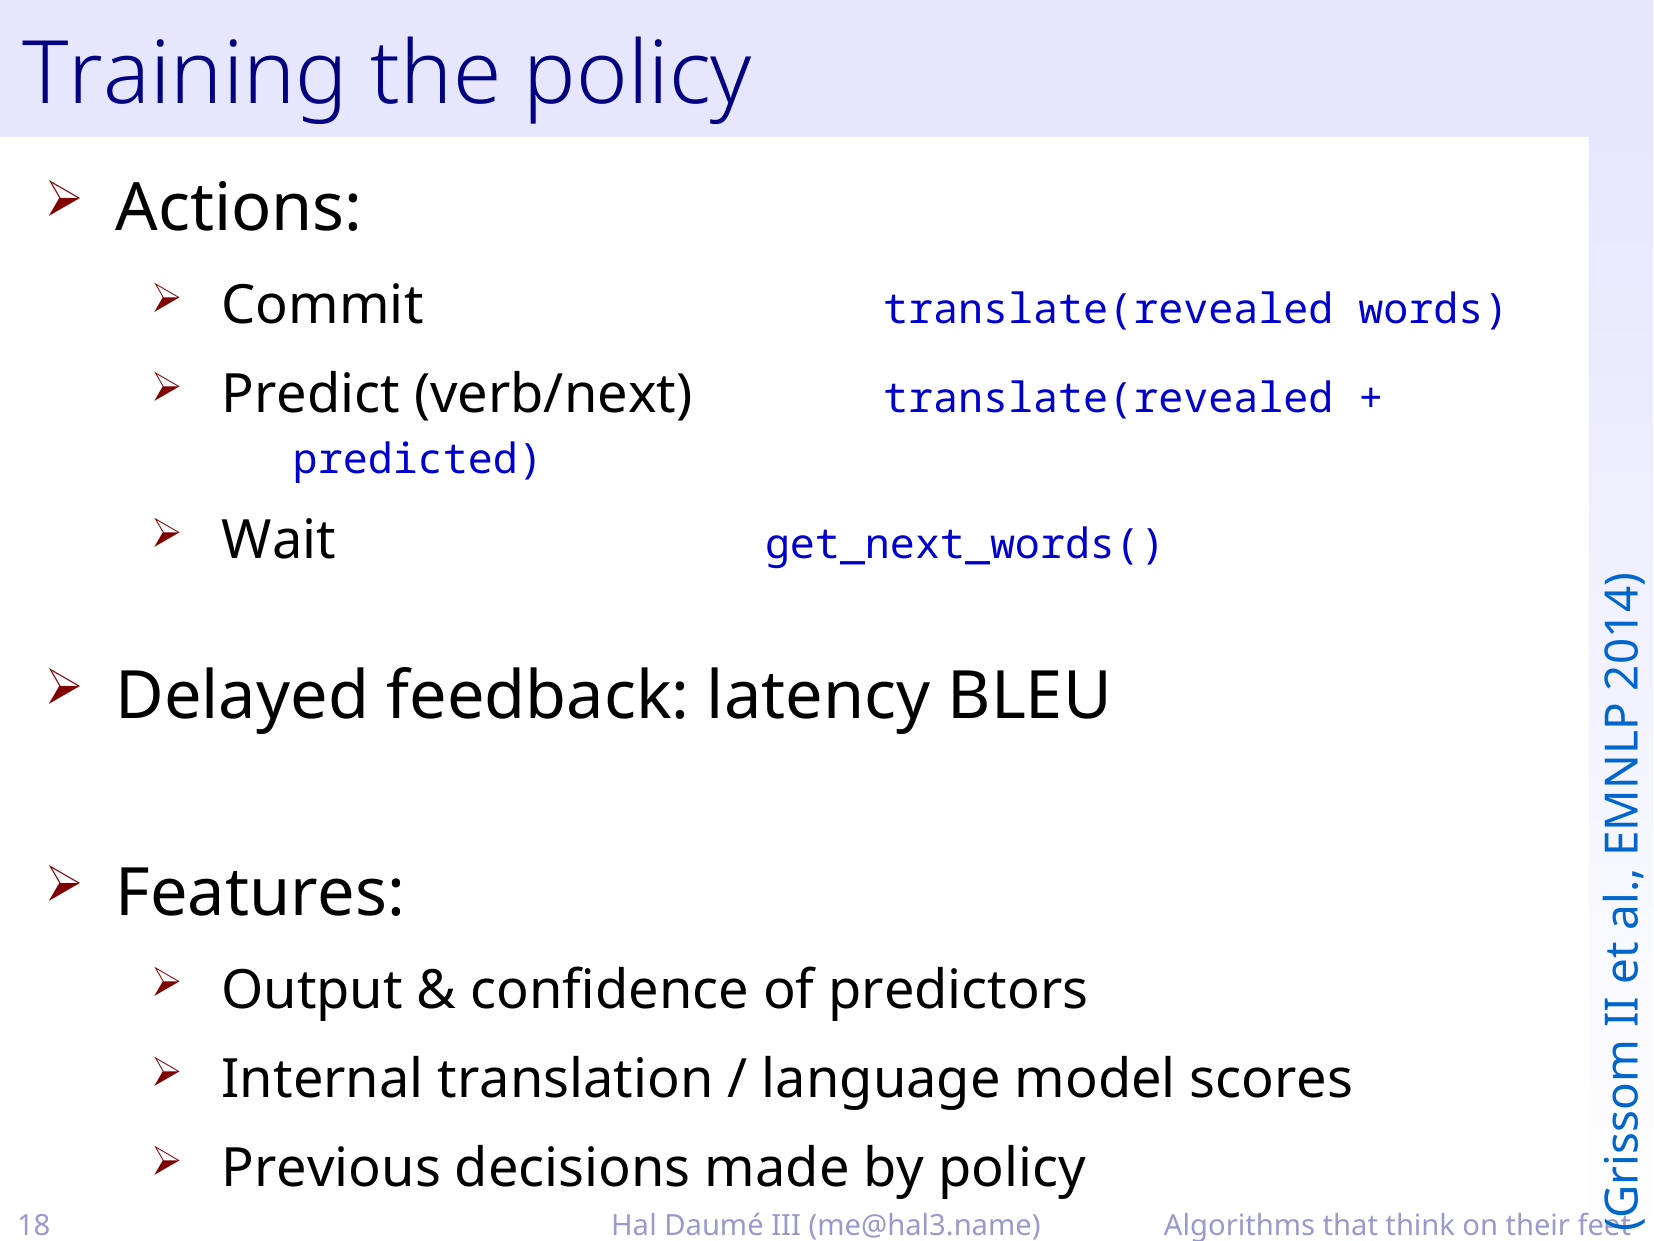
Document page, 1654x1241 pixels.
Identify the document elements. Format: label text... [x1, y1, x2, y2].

list Actions: Commit translate(revealed words) Predict (verb/next) translate(revealed + predicted) Wait get_next_words() Delayed feedback: latency BLEU Features: Output & confidence of predictors Internal translation / language model scores Previous decisions made by policy [32, 159, 1575, 1175]
title Training the policy [22, 8, 1639, 131]
text_box (Grissom II et al., EMNLP 2014) [1585, 578, 1648, 1235]
